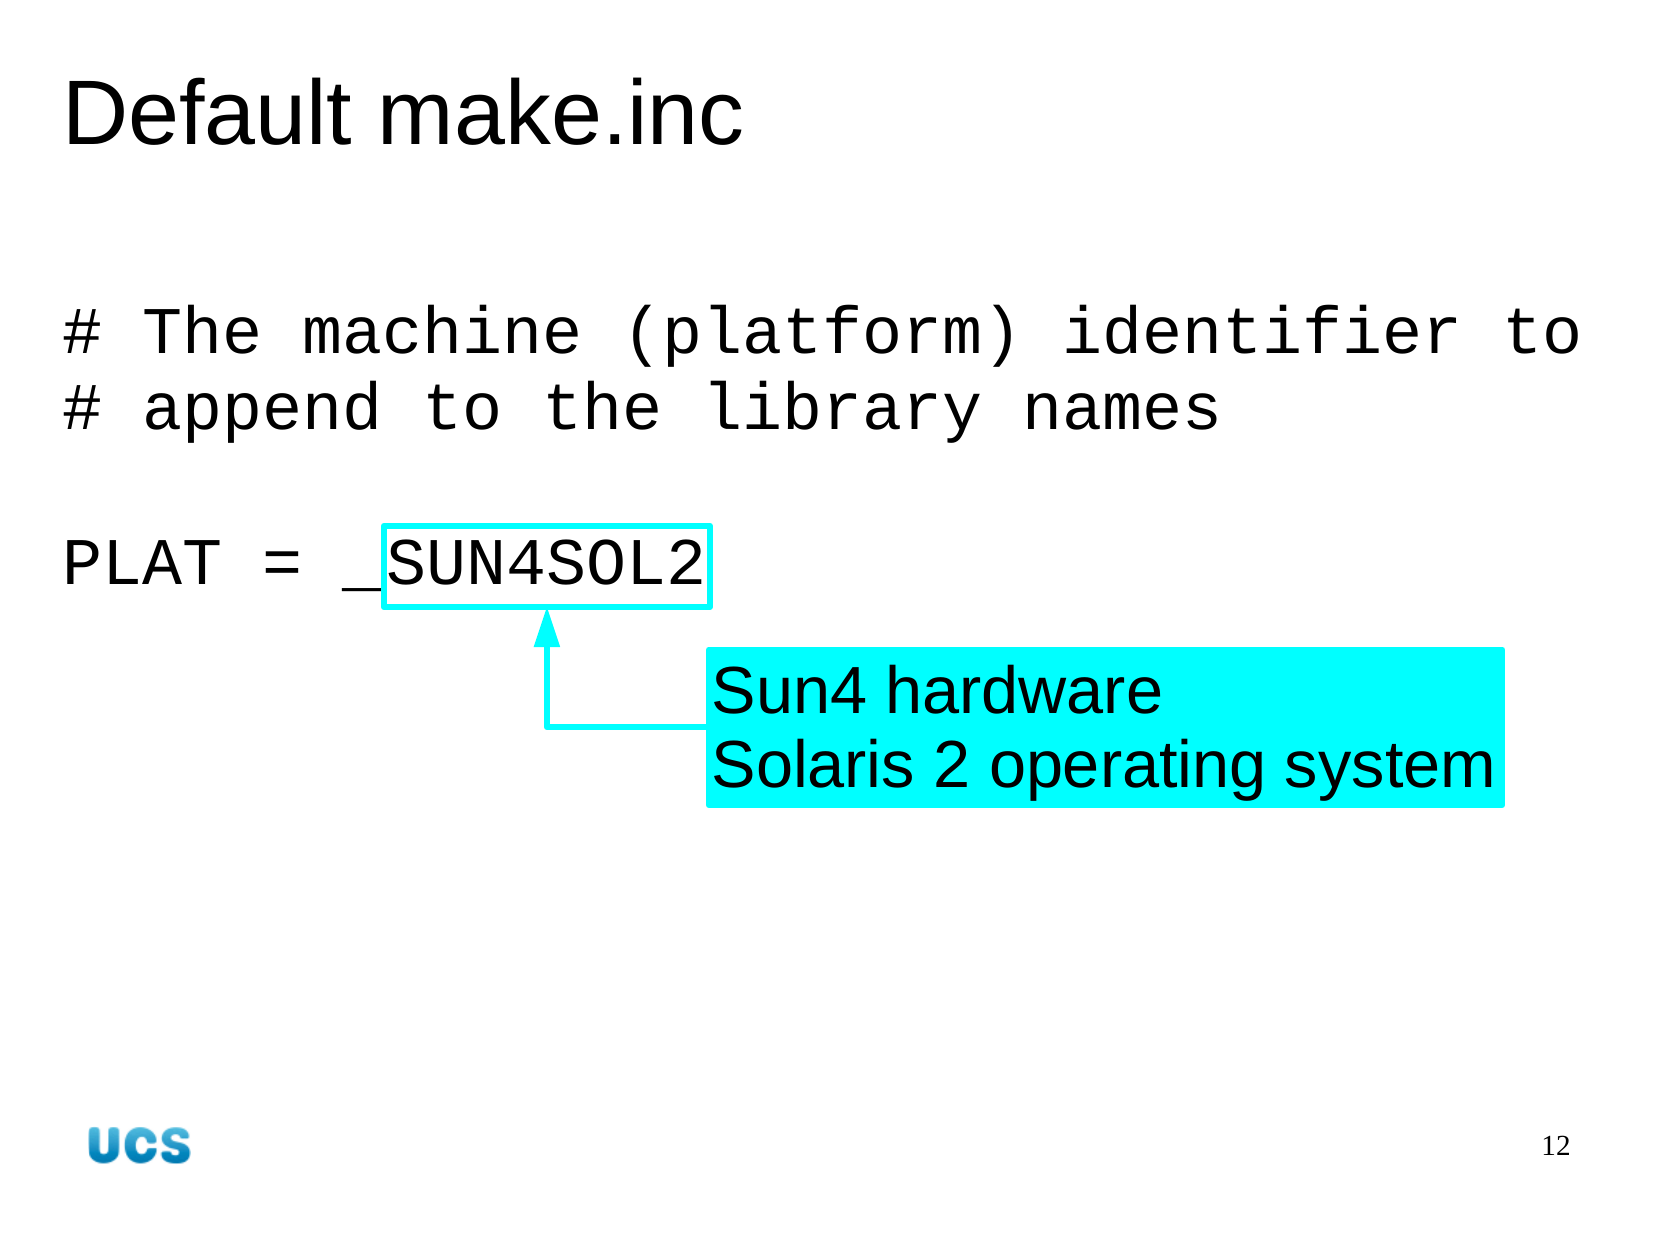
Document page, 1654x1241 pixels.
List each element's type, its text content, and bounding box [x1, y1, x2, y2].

text_box # The machine (platform) identifier to # append to the library names [59, 295, 1586, 453]
text_box Sun4 hardware Solaris 2 operating system [708, 649, 1503, 806]
text_box Default make.inc [59, 59, 749, 168]
picture [88, 1126, 191, 1165]
text_box SUN4SOL2 [383, 525, 710, 608]
text_box PLAT = _ [59, 525, 381, 608]
